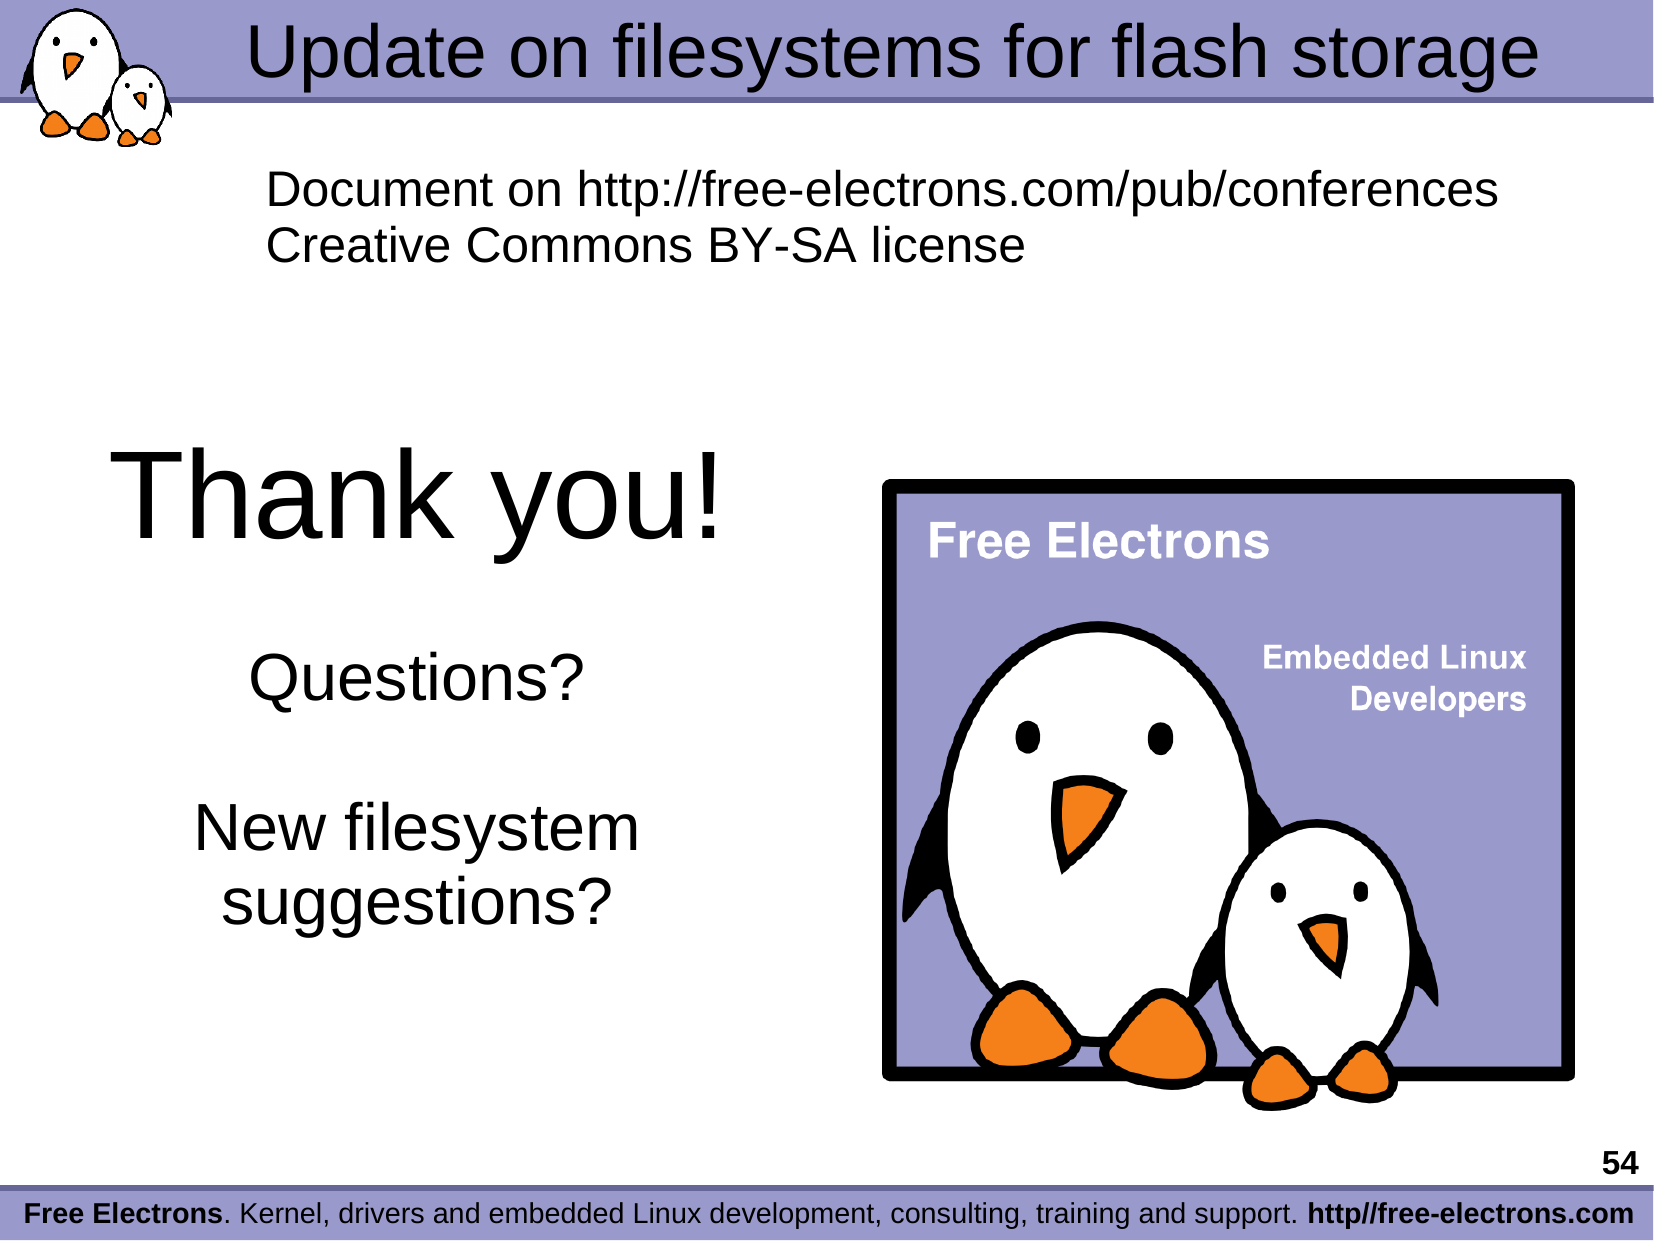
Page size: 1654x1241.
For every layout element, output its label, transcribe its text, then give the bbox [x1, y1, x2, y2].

text_box Document on http://free-electrons.com/pub/conferences Creative Commons BY-SA license [265, 161, 1501, 286]
title Update on filesystems for flash storage [178, 4, 1631, 98]
subtitle Thank you! Questions? New filesystem suggestions? [76, 257, 759, 1108]
picture [882, 479, 1575, 1111]
picture [20, 8, 172, 147]
